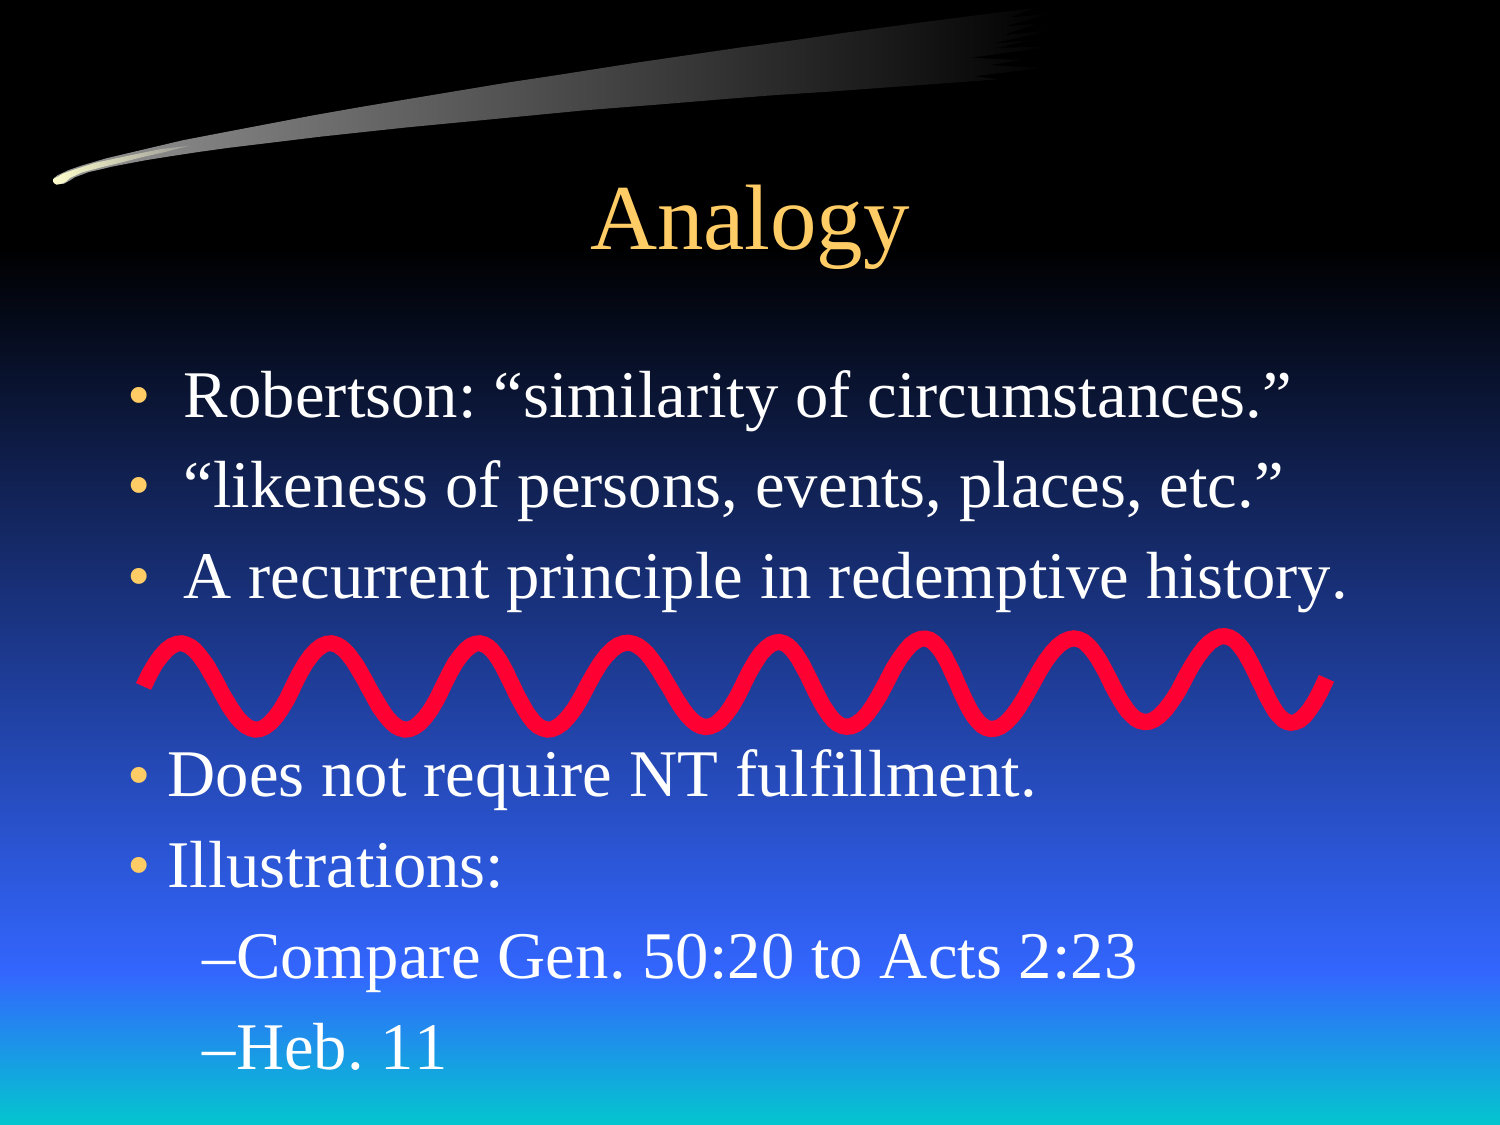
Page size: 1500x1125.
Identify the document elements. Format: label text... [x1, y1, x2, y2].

list Robertson: “similarity of circumstances.” “likeness of persons, events, places, etc.” A recurrent principle in redemptive history. [112, 350, 1388, 638]
title Analogy [112, 124, 1388, 313]
text_box [135, 628, 1335, 729]
text_box Does not require NT fulfillment. Illustrations: Compare Gen. 50:20 to Acts 2:23 Heb. 11 [112, 729, 1401, 1092]
